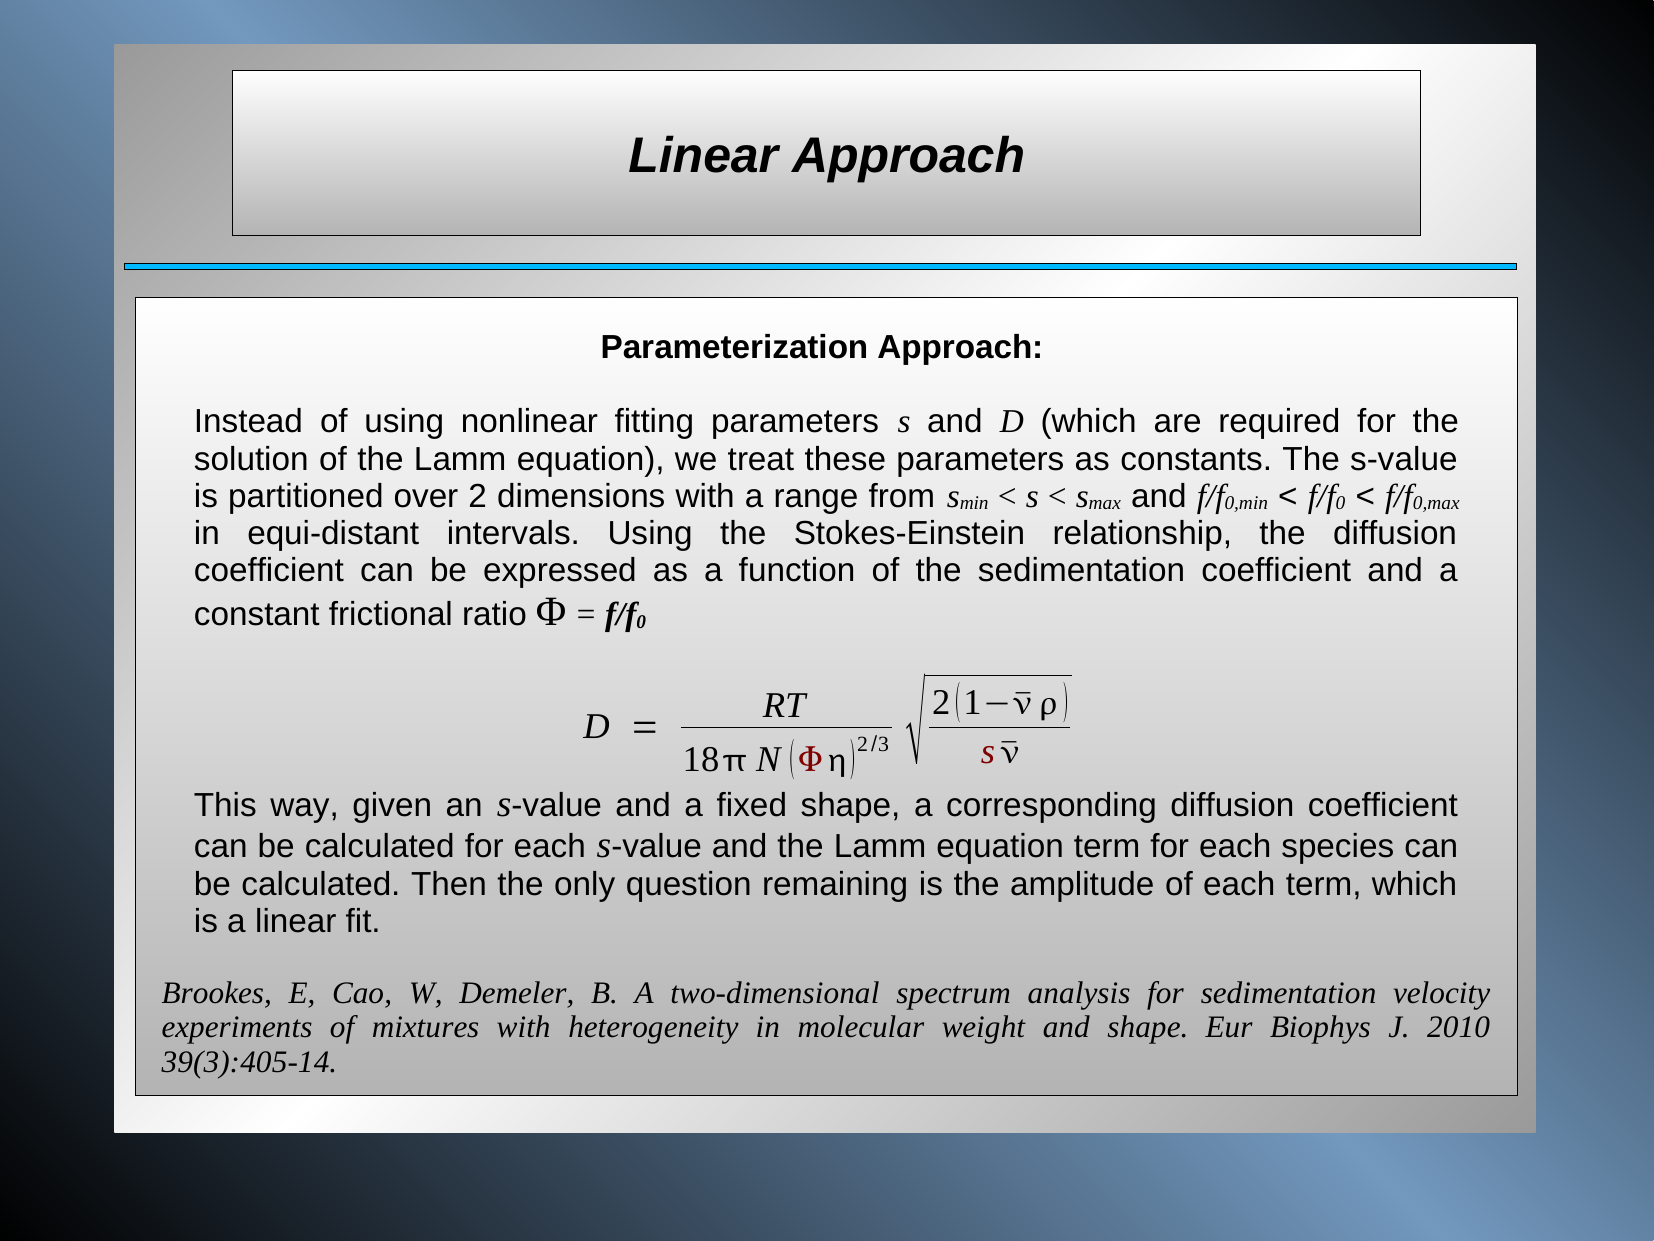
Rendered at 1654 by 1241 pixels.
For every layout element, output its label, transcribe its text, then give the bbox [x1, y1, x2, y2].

text_box [135, 297, 1518, 1096]
text_box Brookes, E, Cao, W, Demeler, B. A two-dimensional spectrum analysis for sedimentation velocity experiments of mixtures with heterogeneity in molecular weight and shape. Eur Biophys J. 2010 39(3):405-14. [161, 975, 1492, 1080]
text_box Linear Approach [246, 127, 1407, 195]
text_box Parameterization Approach: Instead of using nonlinear fitting parameters s and D (which are required for the solution of the Lamm equation), we treat these parameters as constants. The s-value is partitioned over 2 dimensions with a range from smin < s < smax and f/f0,min < f/f0 < f/f0,max in equi-distant intervals. Using the Stokes-Einstein relationship, the diffusion coefficient can be expressed as a function of the sedimentation coefficient and a constant frictional ratio Φ = f/f0 This way, given an s-value and a fixed shape, a corresponding diffusion coefficient can be calculated for each s-value and the Lamm equation term for each species can be calculated. Then the only question remaining is the amplitude of each term, which is a linear fit. [194, 328, 1460, 960]
text_box [124, 263, 1517, 270]
chart [571, 673, 1083, 783]
text_box [232, 70, 1421, 236]
